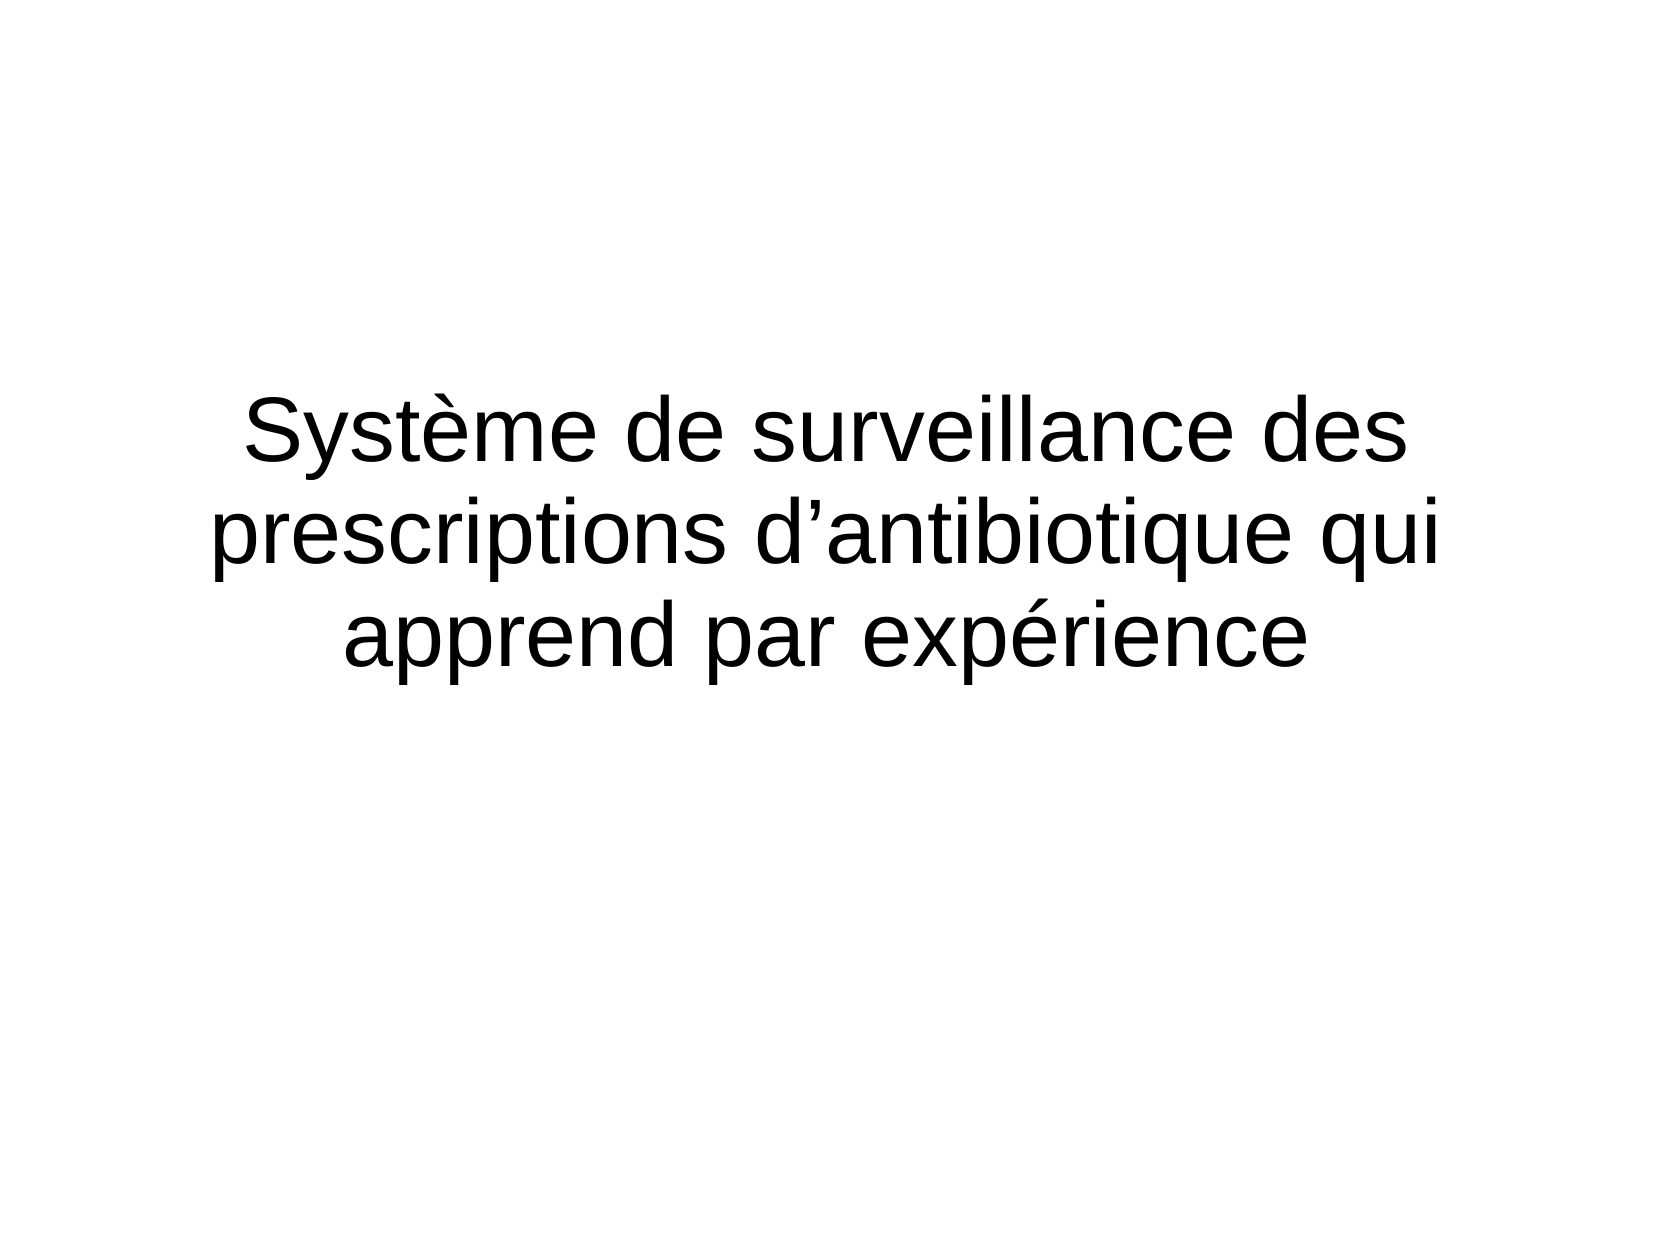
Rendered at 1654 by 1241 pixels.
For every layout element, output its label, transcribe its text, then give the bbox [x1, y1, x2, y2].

title Système de surveillance des prescriptions d’antibiotique qui apprend par expérience [82, 377, 1571, 686]
